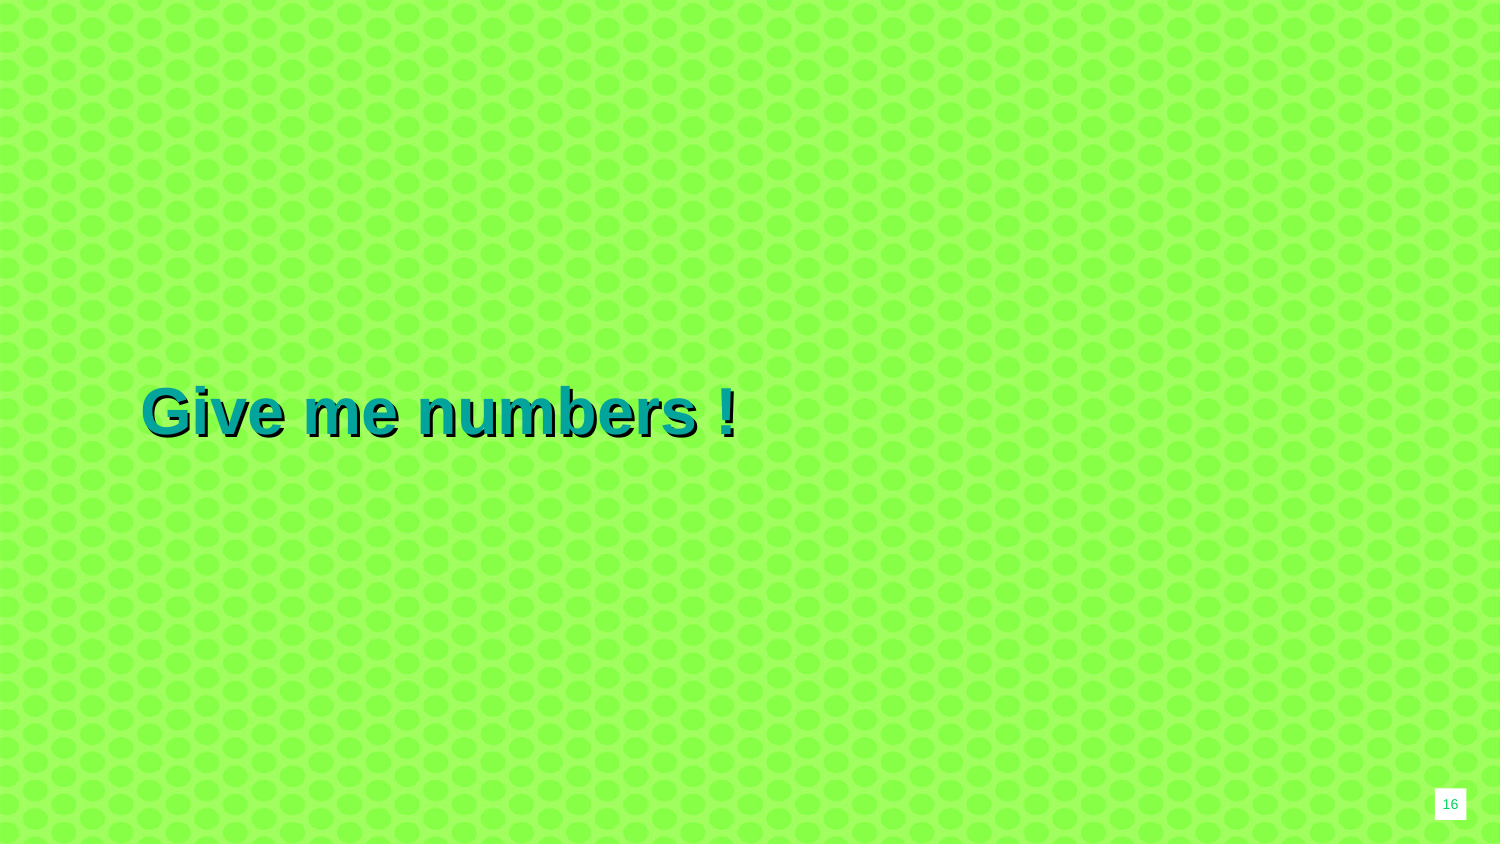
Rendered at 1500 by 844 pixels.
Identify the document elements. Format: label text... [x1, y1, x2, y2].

picture [0, 0, 1500, 844]
title Give me numbers ! [125, 273, 1376, 571]
text_box <numéro> [1434, 788, 1467, 820]
